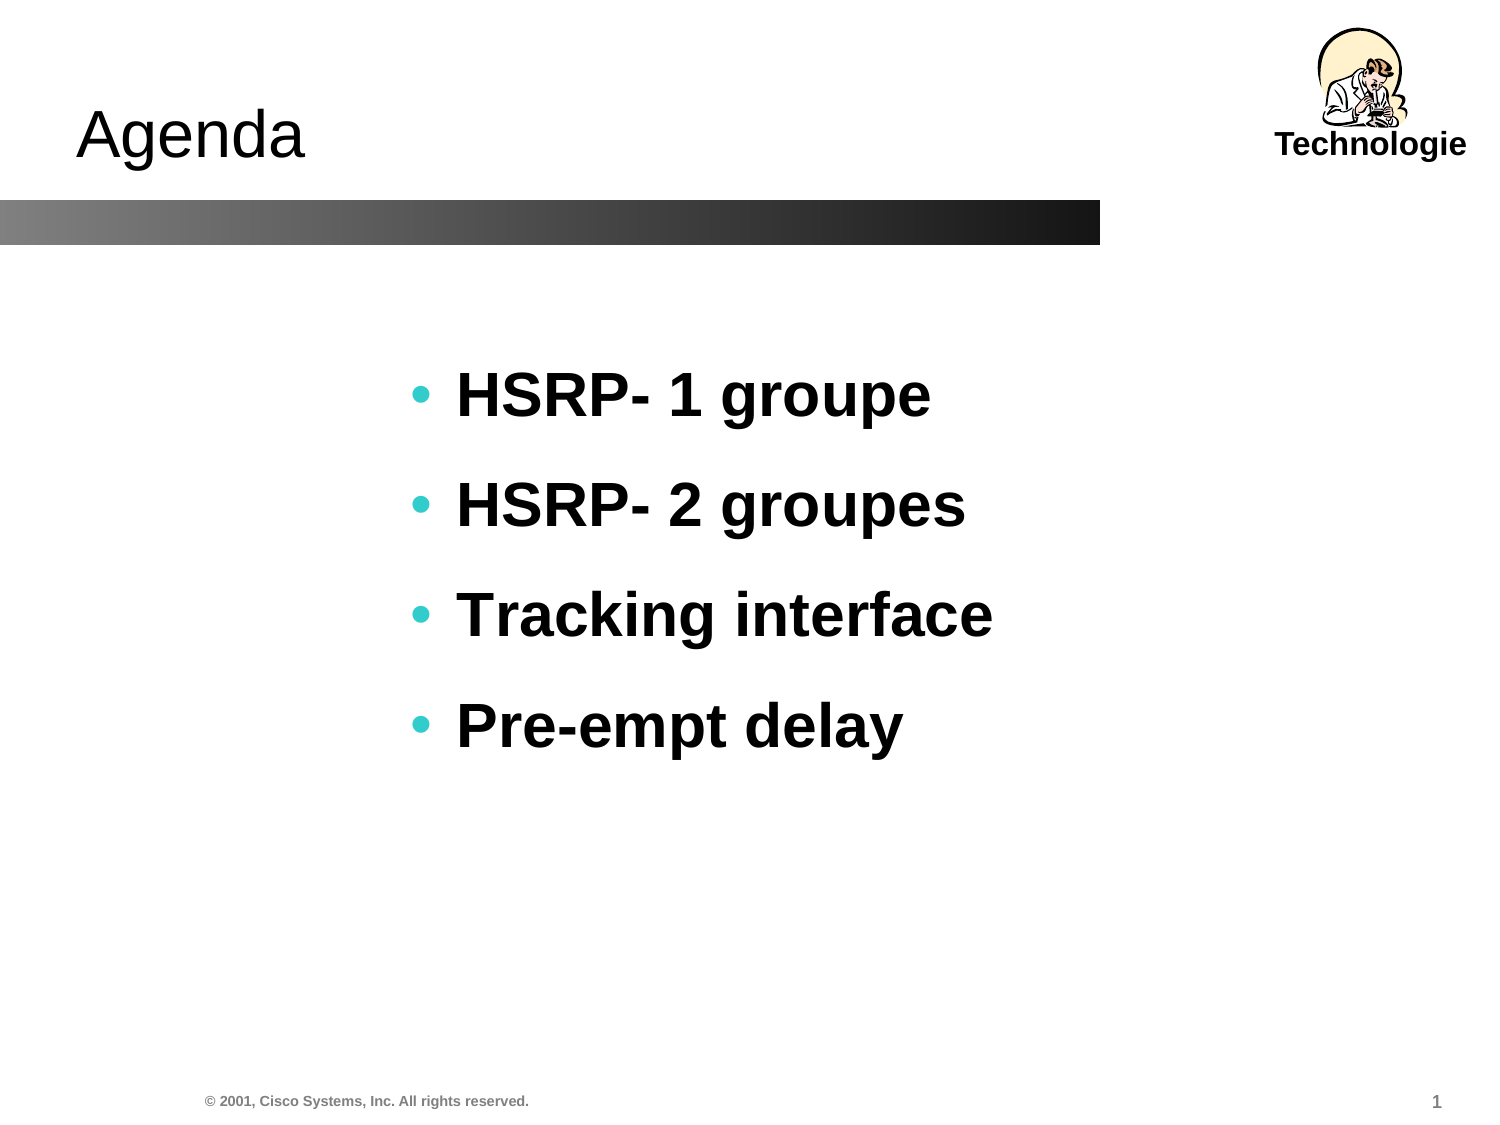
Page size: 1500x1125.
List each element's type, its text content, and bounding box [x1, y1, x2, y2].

list HSRP- 1 groupe HSRP- 2 groupes Tracking interface Pre-empt delay [74, 352, 1424, 878]
text_box Technologie [1262, 118, 1480, 169]
title Agenda [62, 93, 1313, 179]
picture [1317, 26, 1409, 118]
